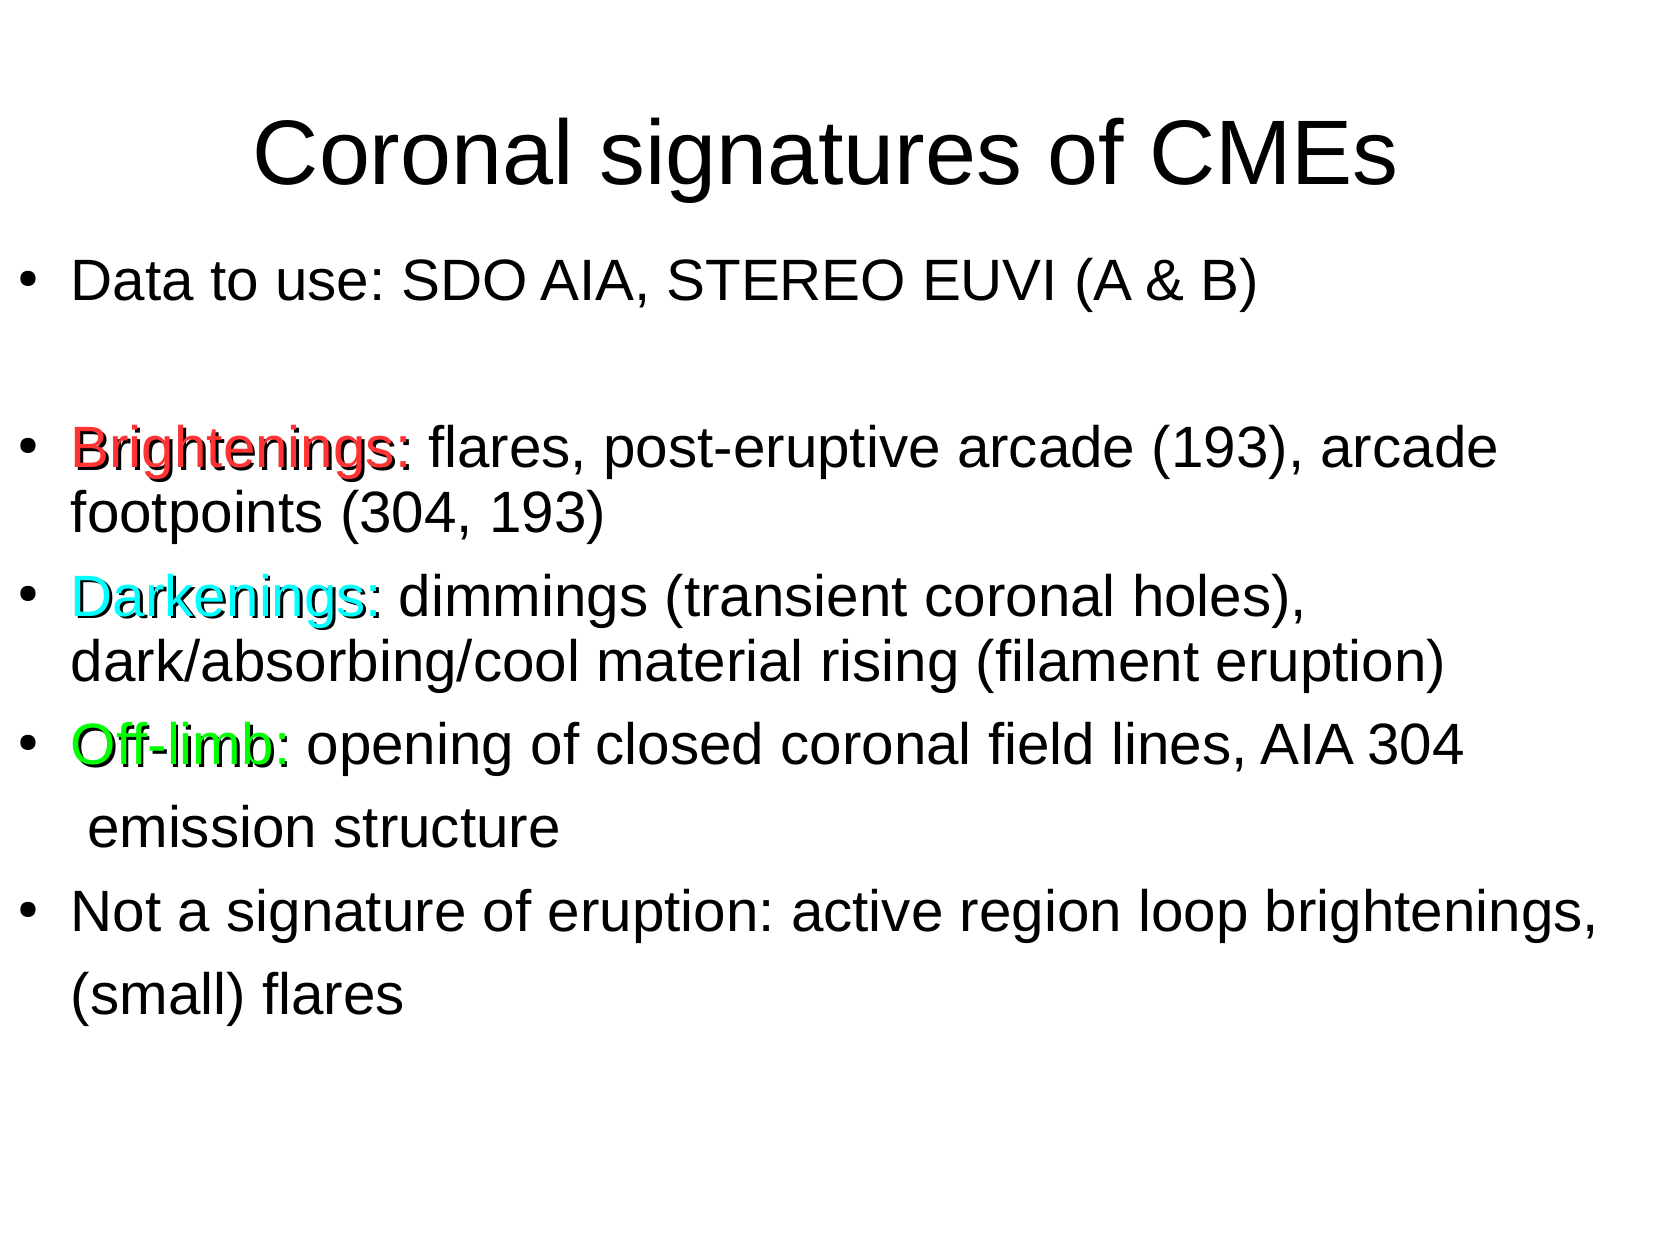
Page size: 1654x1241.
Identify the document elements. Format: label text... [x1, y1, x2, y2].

list Data to use: SDO AIA, STEREO EUVI (A & B) Brightenings: flares, post-eruptive arcade (193), arcade footpoints (304, 193) Darkenings: dimmings (transient coronal holes), dark/absorbing/cool material rising (filament eruption) Off-limb: opening of closed coronal field lines, AIA 304 emission structure Not a signature of eruption: active region loop brightenings, (small) flares [0, 248, 1619, 1170]
title Coronal signatures of CMEs [82, 49, 1571, 248]
